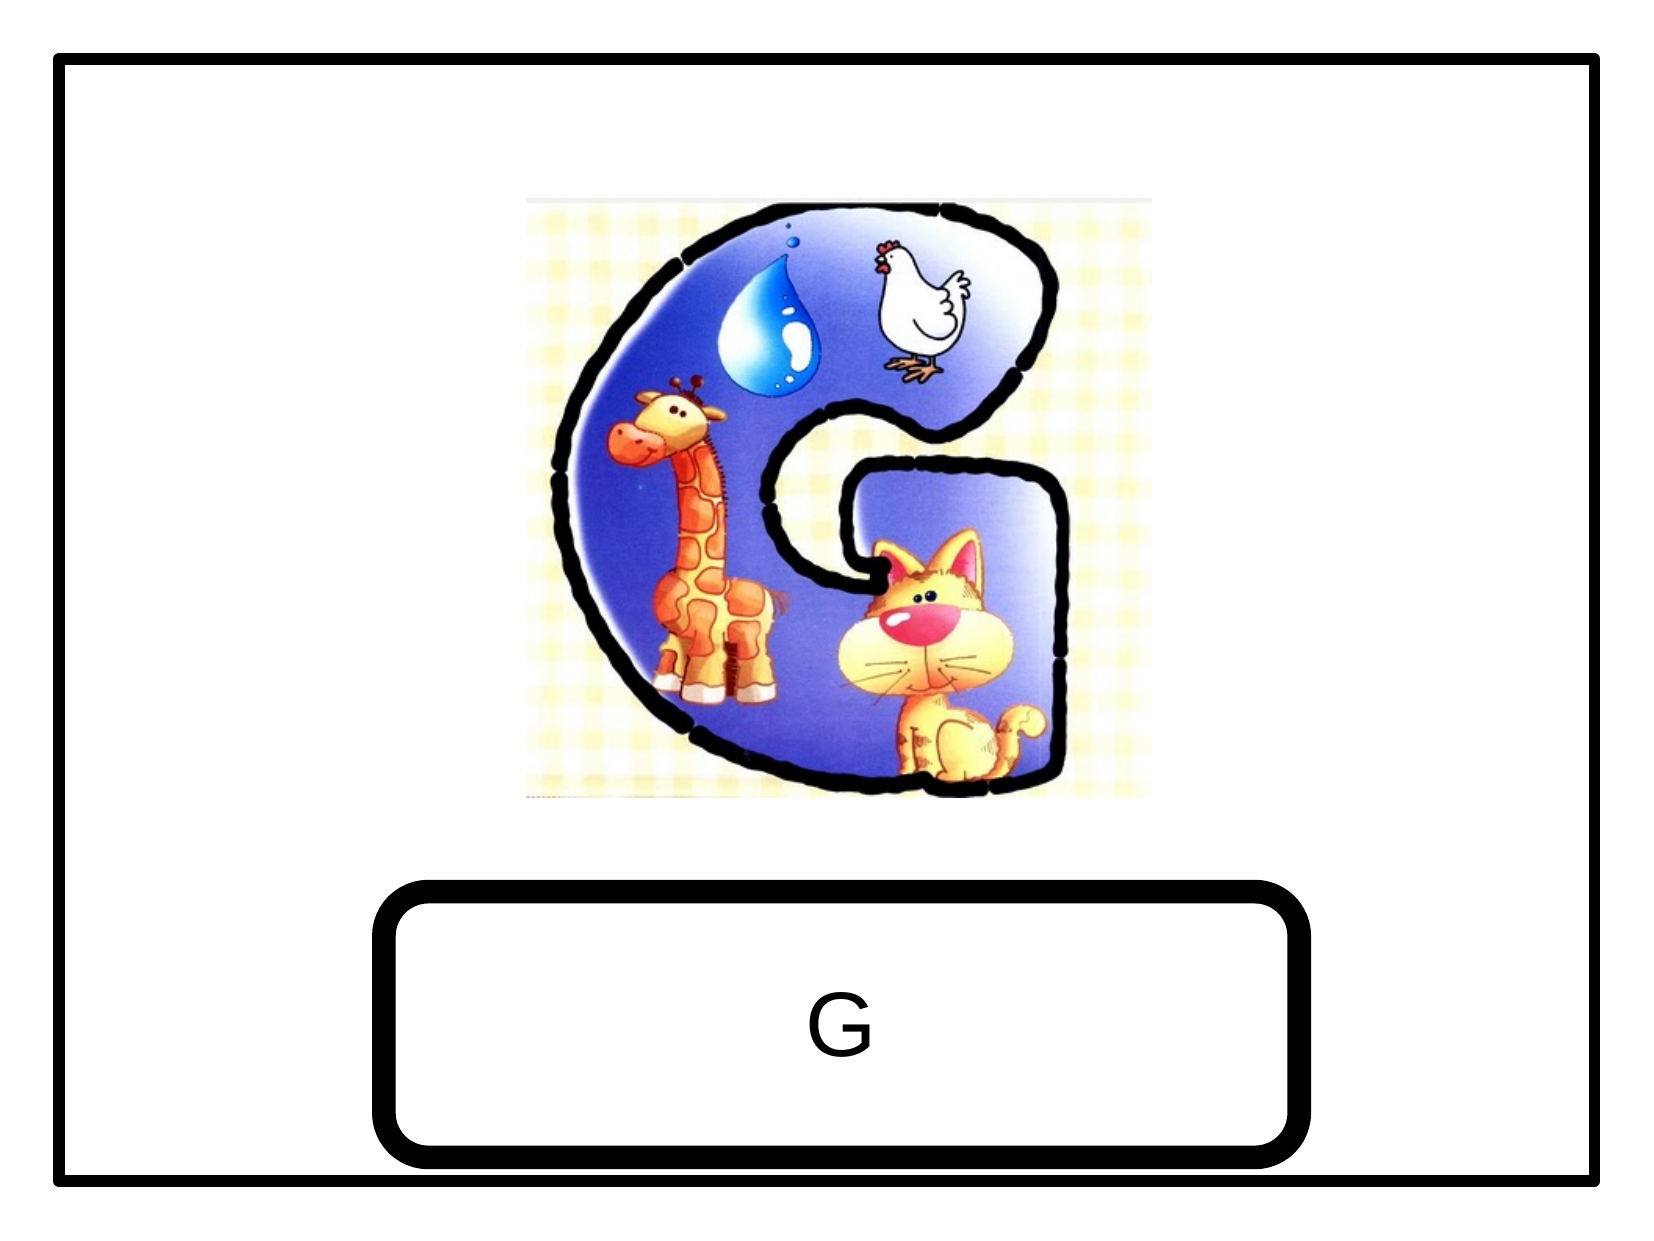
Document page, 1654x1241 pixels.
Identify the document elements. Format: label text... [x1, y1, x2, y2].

text_box [59, 59, 1595, 1182]
picture [526, 198, 1152, 798]
text_box G [383, 891, 1300, 1158]
